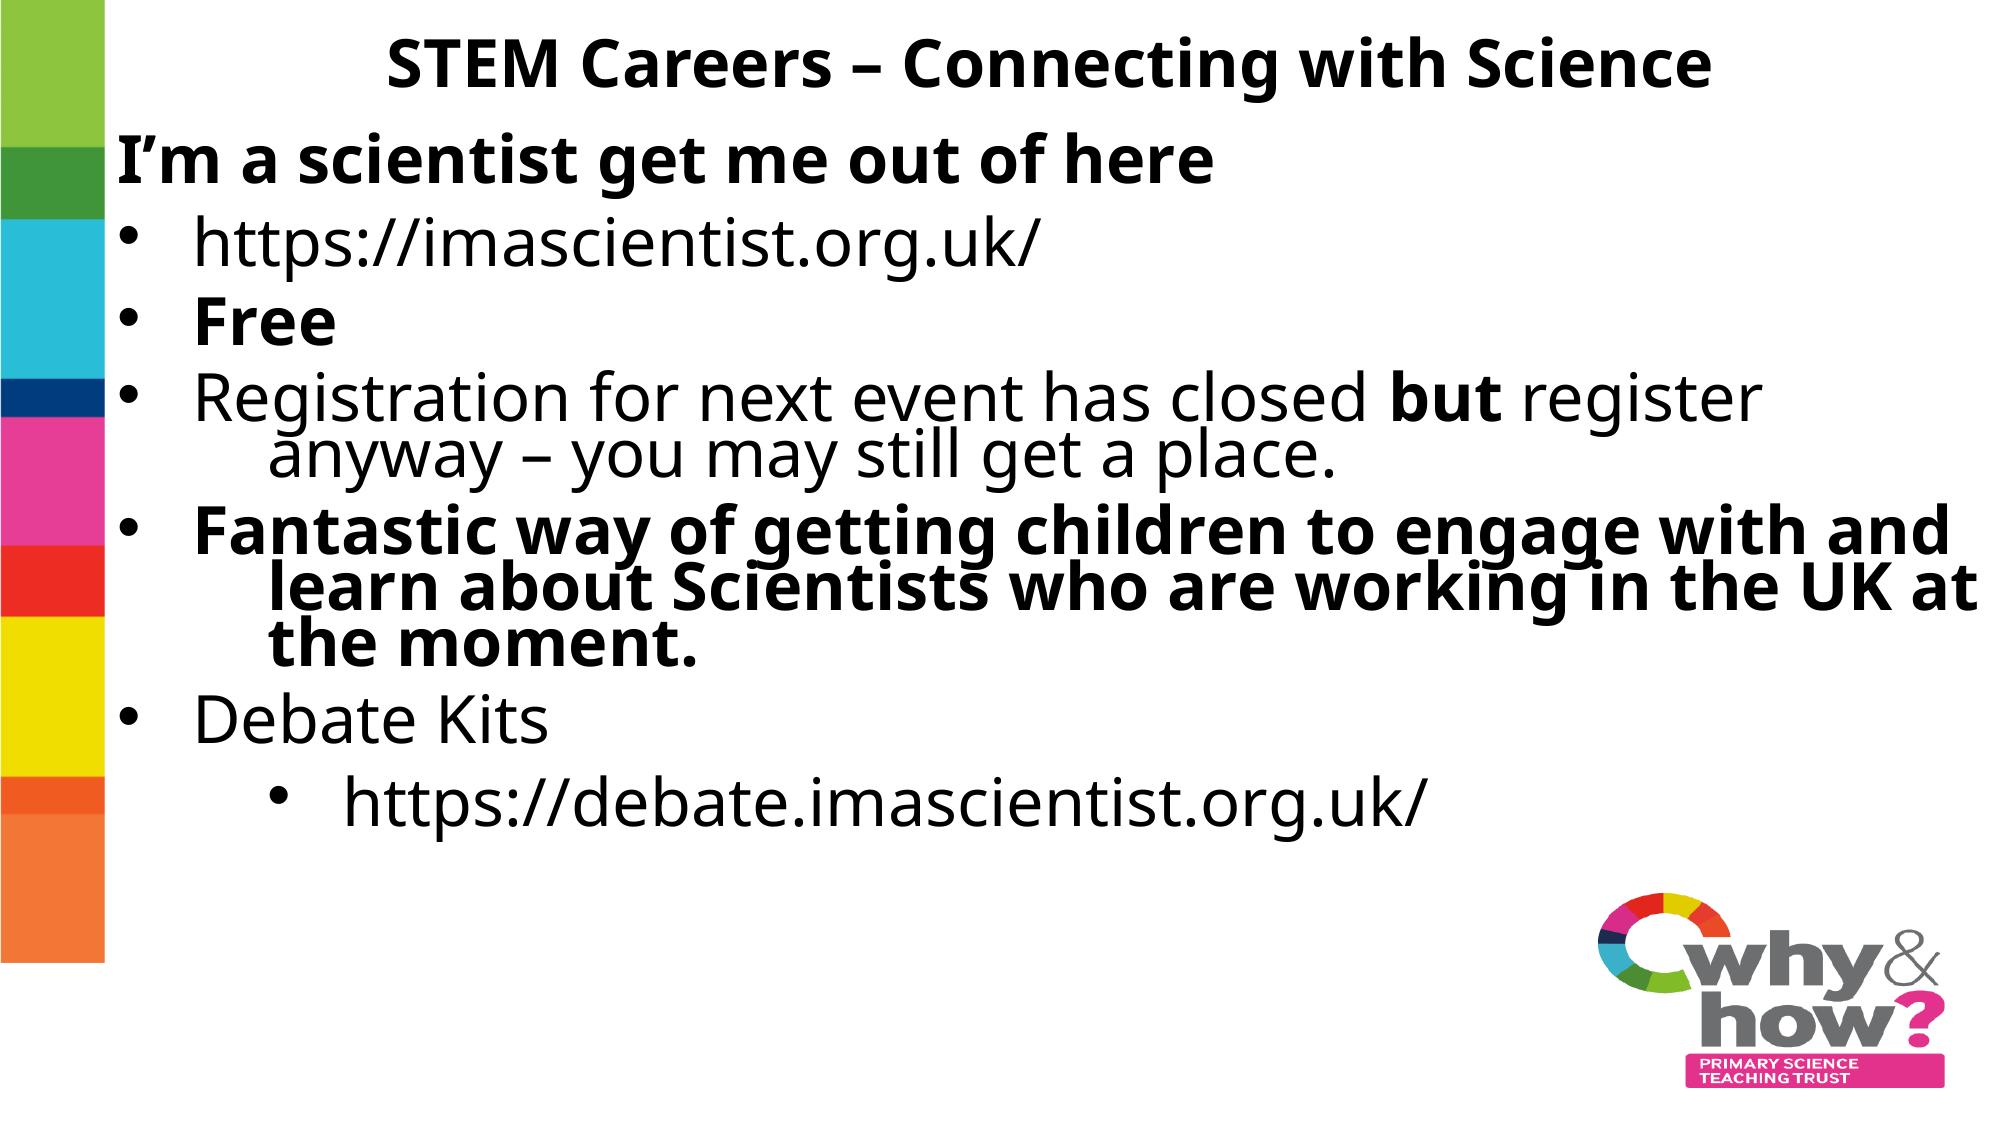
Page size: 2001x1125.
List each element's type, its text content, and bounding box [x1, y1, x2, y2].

text_box STEM Careers – Connecting with Science [102, 22, 2000, 131]
text_box I’m a scientist get me out of here https://imascientist.org.uk/ Free Registration for next event has closed but register anyway – you may still get a place. Fantastic way of getting children to engage with and learn about Scientists who are working in the UK at the moment. Debate Kits https://debate.imascientist.org.uk/ [102, 131, 2000, 1011]
